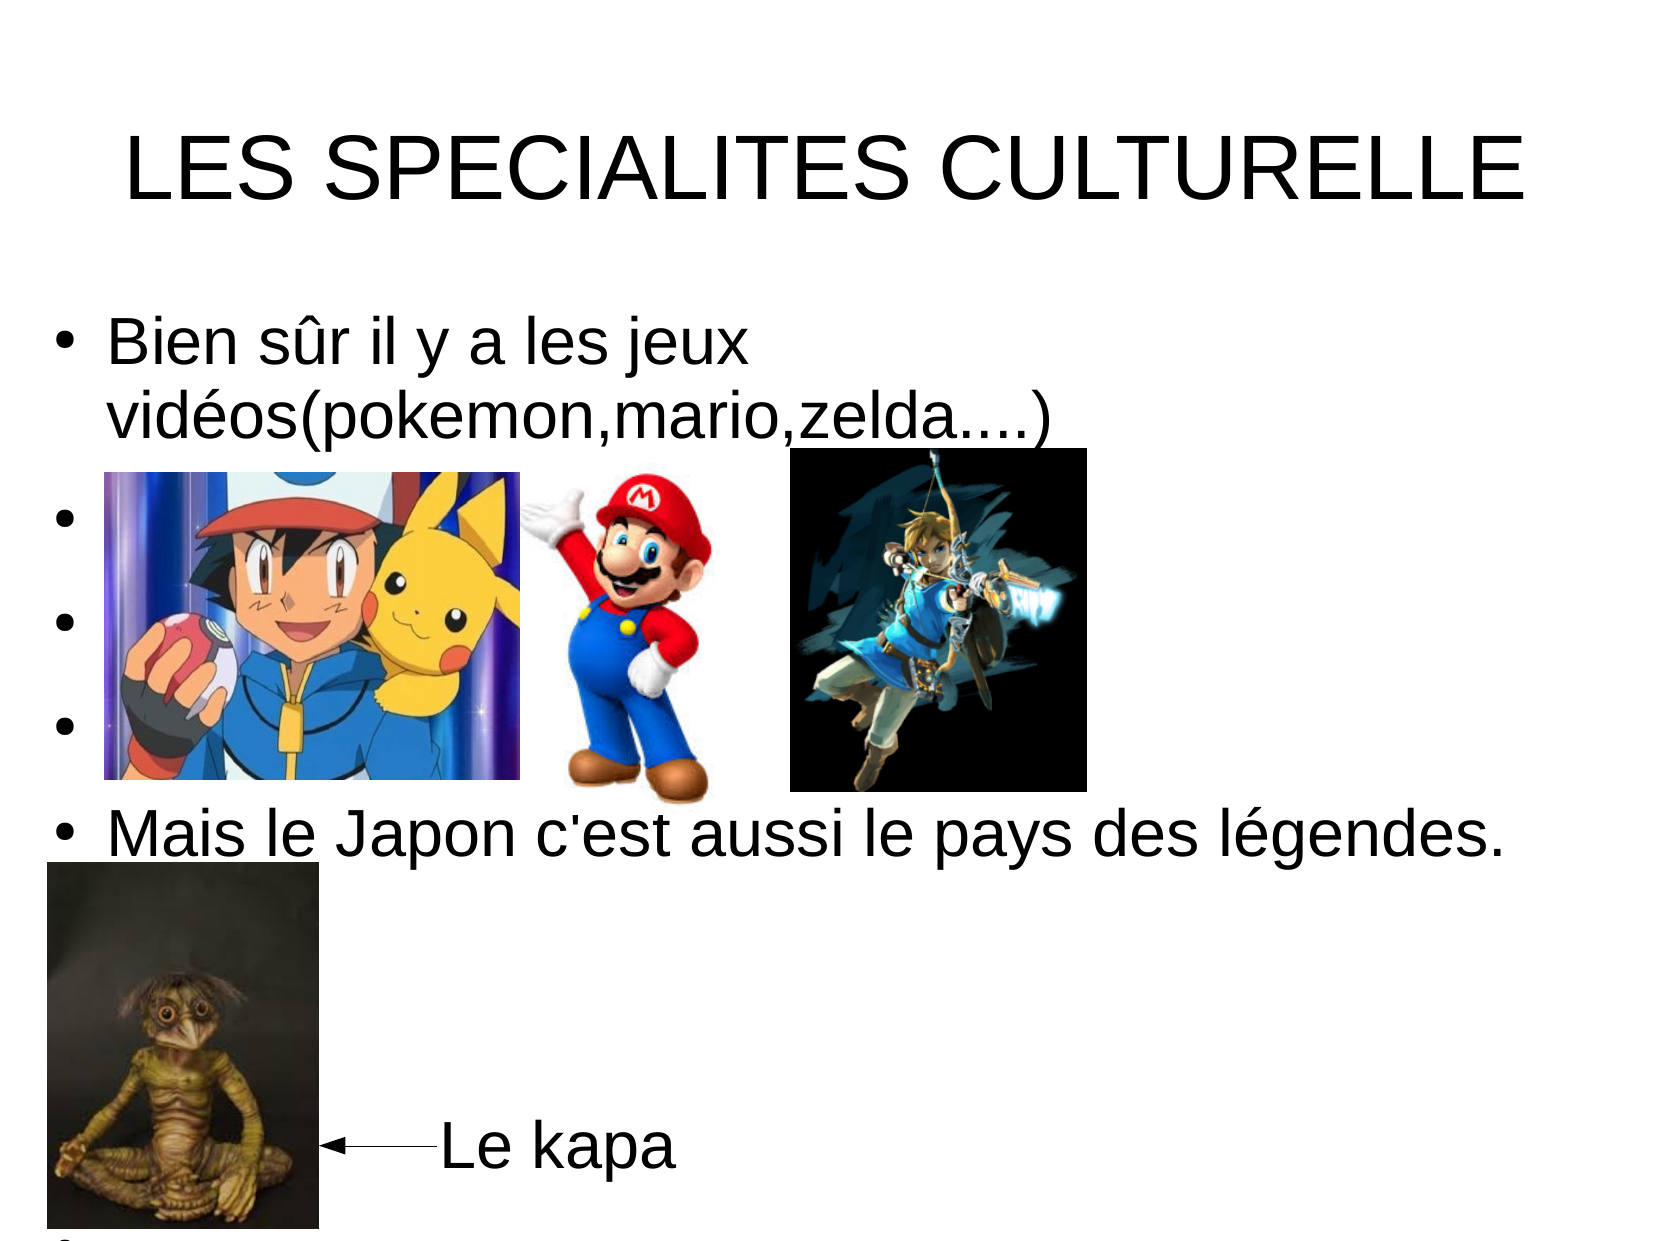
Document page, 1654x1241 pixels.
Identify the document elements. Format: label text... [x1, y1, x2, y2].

list Bien sûr il y a les jeux vidéos(pokemon,mario,zelda....) Mais le Japon c'est aussi le pays des légendes. Le kapa [35, 303, 1524, 1241]
picture [104, 448, 1087, 815]
picture [47, 862, 319, 1229]
title LES SPECIALITES CULTURELLE [82, 64, 1571, 272]
